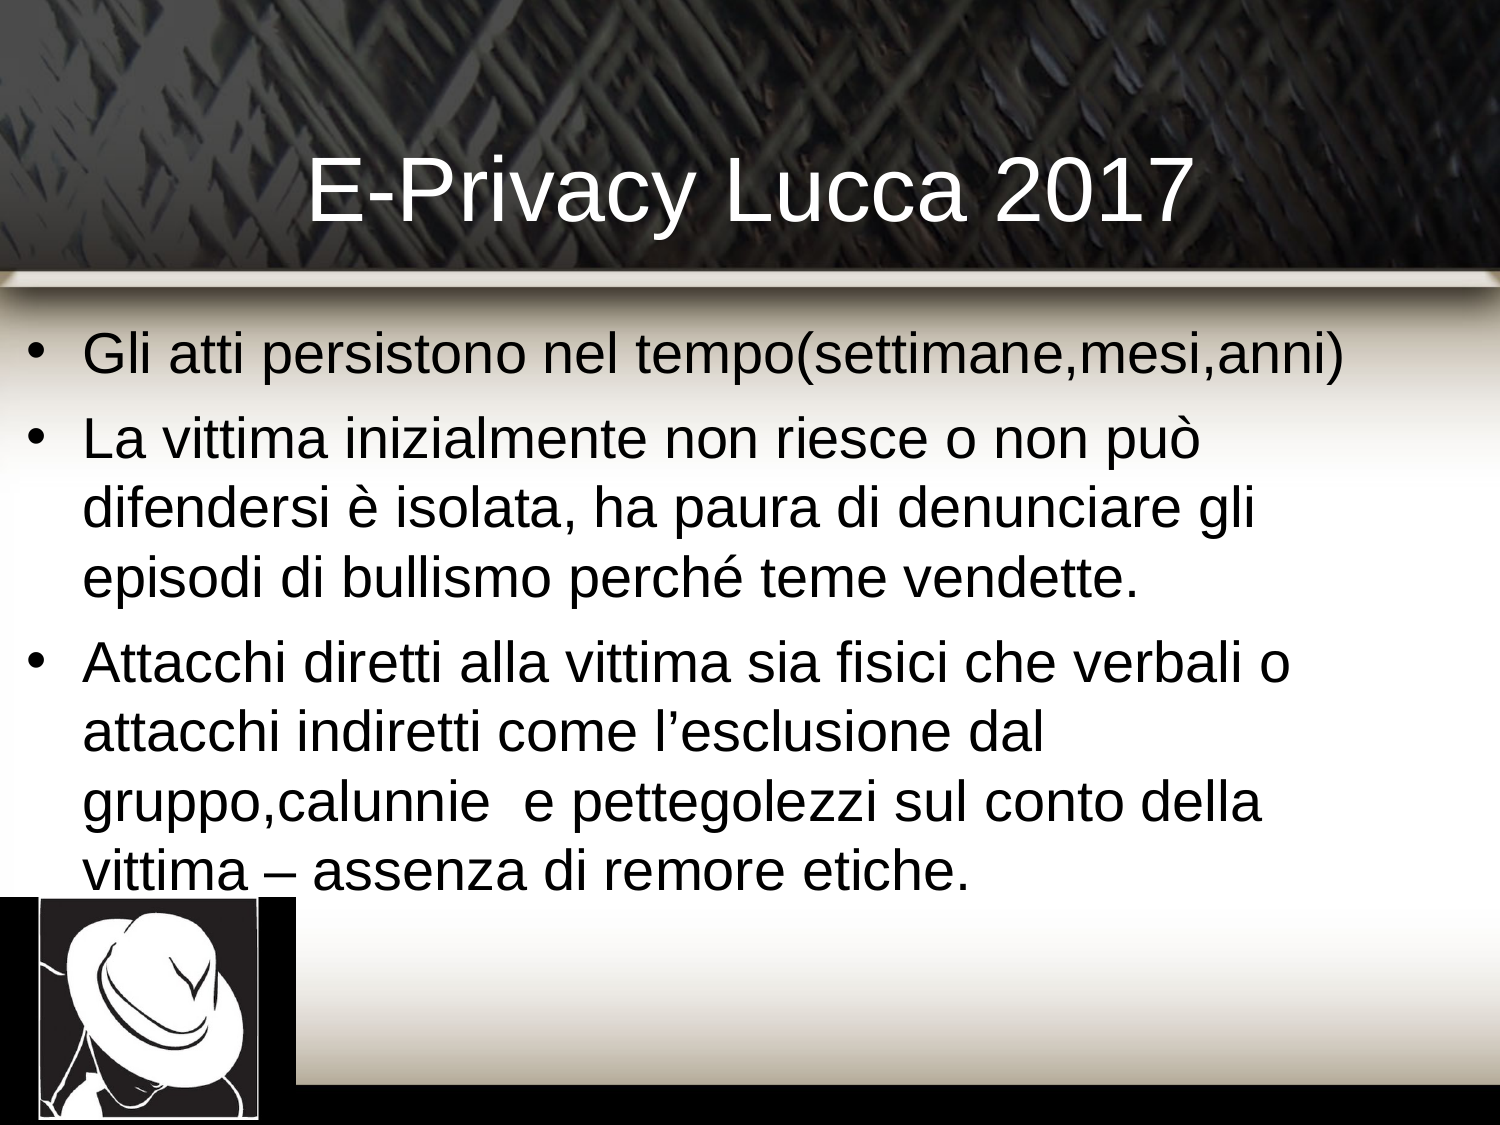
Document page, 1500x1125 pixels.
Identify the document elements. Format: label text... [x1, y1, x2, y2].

title E-Privacy Lucca 2017 [76, 91, 1427, 279]
list Gli atti persistono nel tempo(settimane,mesi,anni) La vittima inizialmente non riesce o non può difendersi è isolata, ha paura di denunciare gli episodi di bullismo perché teme vendette. Attacchi diretti alla vittima sia fisici che verbali o attacchi indiretti come l’esclusione dal gruppo,calunnie e pettegolezzi sul conto della vittima – assenza di remore etiche. [11, 307, 1362, 980]
picture [0, 0, 1500, 1125]
